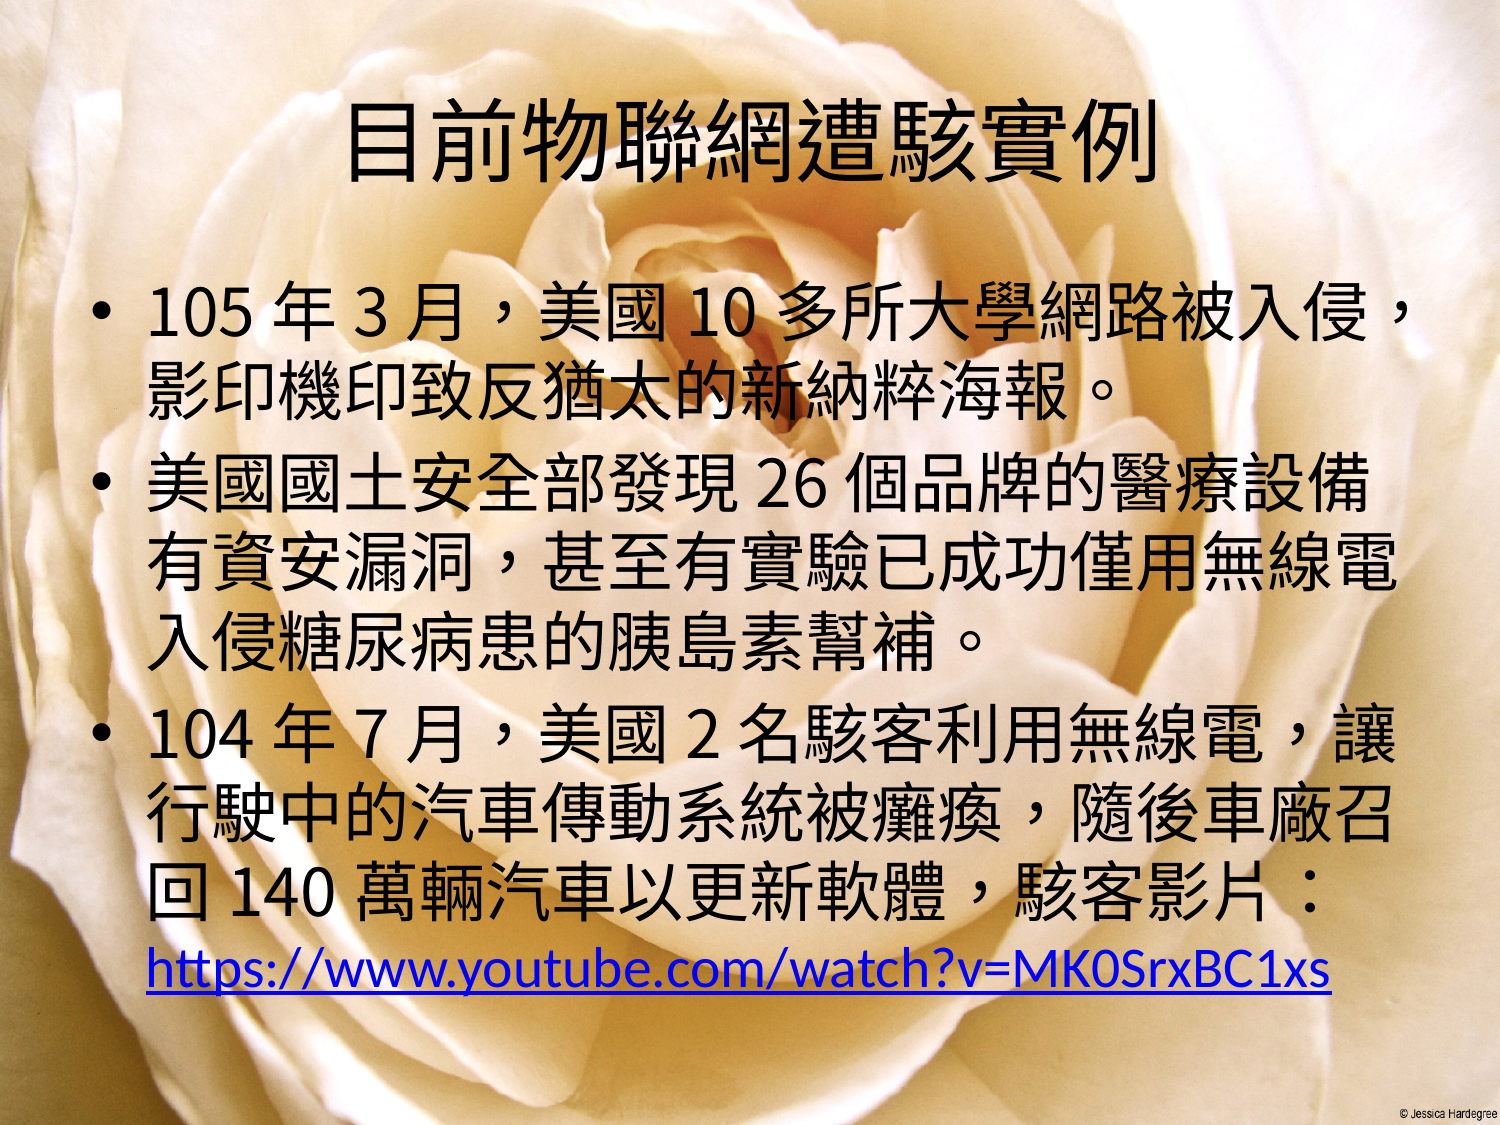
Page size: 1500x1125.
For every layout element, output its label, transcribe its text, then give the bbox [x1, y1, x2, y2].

title 目前物聯網遭駭實例 [75, 45, 1425, 233]
picture [0, 0, 1500, 1125]
list 105年3月，美國10多所大學網路被入侵，影印機印致反猶太的新納粹海報。 美國國土安全部發現26個品牌的醫療設備有資安漏洞，甚至有實驗已成功僅用無線電入侵糖尿病患的胰島素幫補。 104年7月，美國2名駭客利用無線電，讓行駛中的汽車傳動系統被癱瘓，隨後車廠召回140萬輛汽車以更新軟體，駭客影片：https://www.youtube.com/watch?v=MK0SrxBC1xs [75, 262, 1425, 1083]
